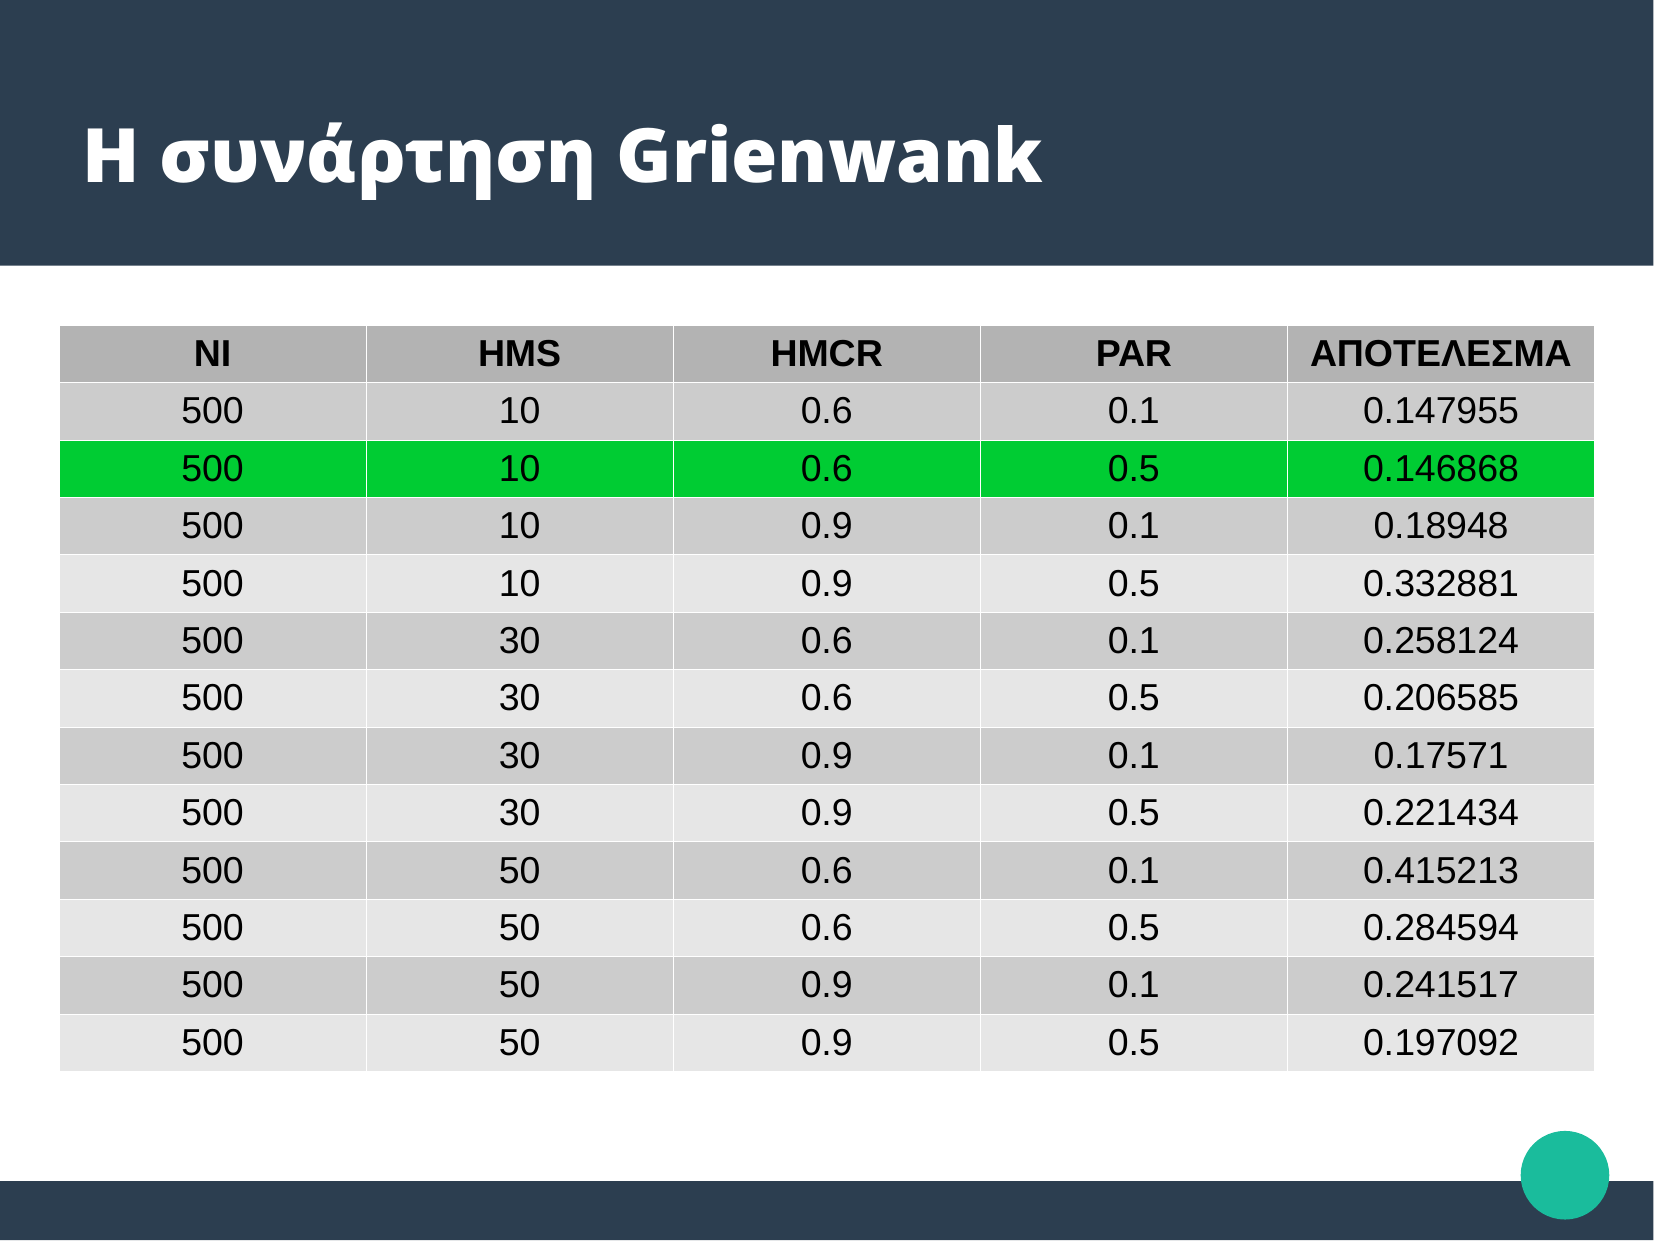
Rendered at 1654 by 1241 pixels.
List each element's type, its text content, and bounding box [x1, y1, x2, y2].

table_cell 0.258124 [1288, 613, 1594, 669]
table_cell 0.18948 [1288, 498, 1594, 554]
table_cell 500 [60, 441, 366, 497]
table_cell 50 [367, 842, 673, 899]
table_cell 500 [60, 728, 366, 784]
table_cell 30 [367, 613, 673, 669]
table_cell 500 [60, 670, 366, 727]
table_cell 50 [367, 1015, 673, 1071]
table_cell 0.9 [674, 1015, 980, 1071]
table_cell 0.5 [981, 785, 1287, 841]
table_cell 30 [367, 670, 673, 727]
table_cell 500 [60, 957, 366, 1014]
table_cell 0.9 [674, 728, 980, 784]
table_cell 0.9 [674, 957, 980, 1014]
table_cell 0.5 [981, 670, 1287, 727]
table_cell 50 [367, 957, 673, 1014]
table_cell 0.415213 [1288, 842, 1594, 899]
table_cell 0.1 [981, 842, 1287, 899]
table_cell 0.1 [981, 613, 1287, 669]
table_cell 0.9 [674, 785, 980, 841]
table_cell 0.1 [981, 728, 1287, 784]
title Η συνάρτηση Grienwank [82, 94, 1264, 213]
table_cell 0.6 [674, 900, 980, 956]
table_cell 0.221434 [1288, 785, 1594, 841]
table_cell 10 [367, 498, 673, 554]
table_header HMS [367, 326, 673, 382]
table_cell 0.206585 [1288, 670, 1594, 727]
table_header ΑΠΟΤΕΛΕΣΜΑ [1288, 326, 1594, 382]
table_cell 0.1 [981, 498, 1287, 554]
table_header HMCR [674, 326, 980, 382]
table_cell 0.1 [981, 957, 1287, 1014]
table_cell 0.332881 [1288, 555, 1594, 612]
table_cell 500 [60, 498, 366, 554]
table_cell 0.146868 [1288, 441, 1594, 497]
table_cell 30 [367, 728, 673, 784]
table_cell 0.9 [674, 555, 980, 612]
table_cell 0.6 [674, 383, 980, 440]
table_cell 500 [60, 900, 366, 956]
table_cell 0.147955 [1288, 383, 1594, 440]
table_cell 0.5 [981, 555, 1287, 612]
table_cell 0.9 [674, 498, 980, 554]
table_cell 500 [60, 613, 366, 669]
table_cell 0.241517 [1288, 957, 1594, 1014]
table_cell 500 [60, 383, 366, 440]
table_cell 0.6 [674, 613, 980, 669]
table_cell 0.5 [981, 1015, 1287, 1071]
table_cell 0.5 [981, 900, 1287, 956]
table_cell 50 [367, 900, 673, 956]
table_header NI [60, 326, 366, 382]
table_cell 0.17571 [1288, 728, 1594, 784]
table_cell 0.1 [981, 383, 1287, 440]
table_cell 0.6 [674, 842, 980, 899]
table_cell 10 [367, 383, 673, 440]
table_cell 500 [60, 1015, 366, 1071]
table_cell 0.197092 [1288, 1015, 1594, 1071]
table_cell 500 [60, 555, 366, 612]
table_cell 0.5 [981, 441, 1287, 497]
table_cell 10 [367, 555, 673, 612]
table_cell 0.284594 [1288, 900, 1594, 956]
table_cell 500 [60, 842, 366, 899]
table_cell 0.6 [674, 441, 980, 497]
table_cell 500 [60, 785, 366, 841]
table_cell 30 [367, 785, 673, 841]
table_cell 10 [367, 441, 673, 497]
table_header PAR [981, 326, 1287, 382]
table_cell 0.6 [674, 670, 980, 727]
